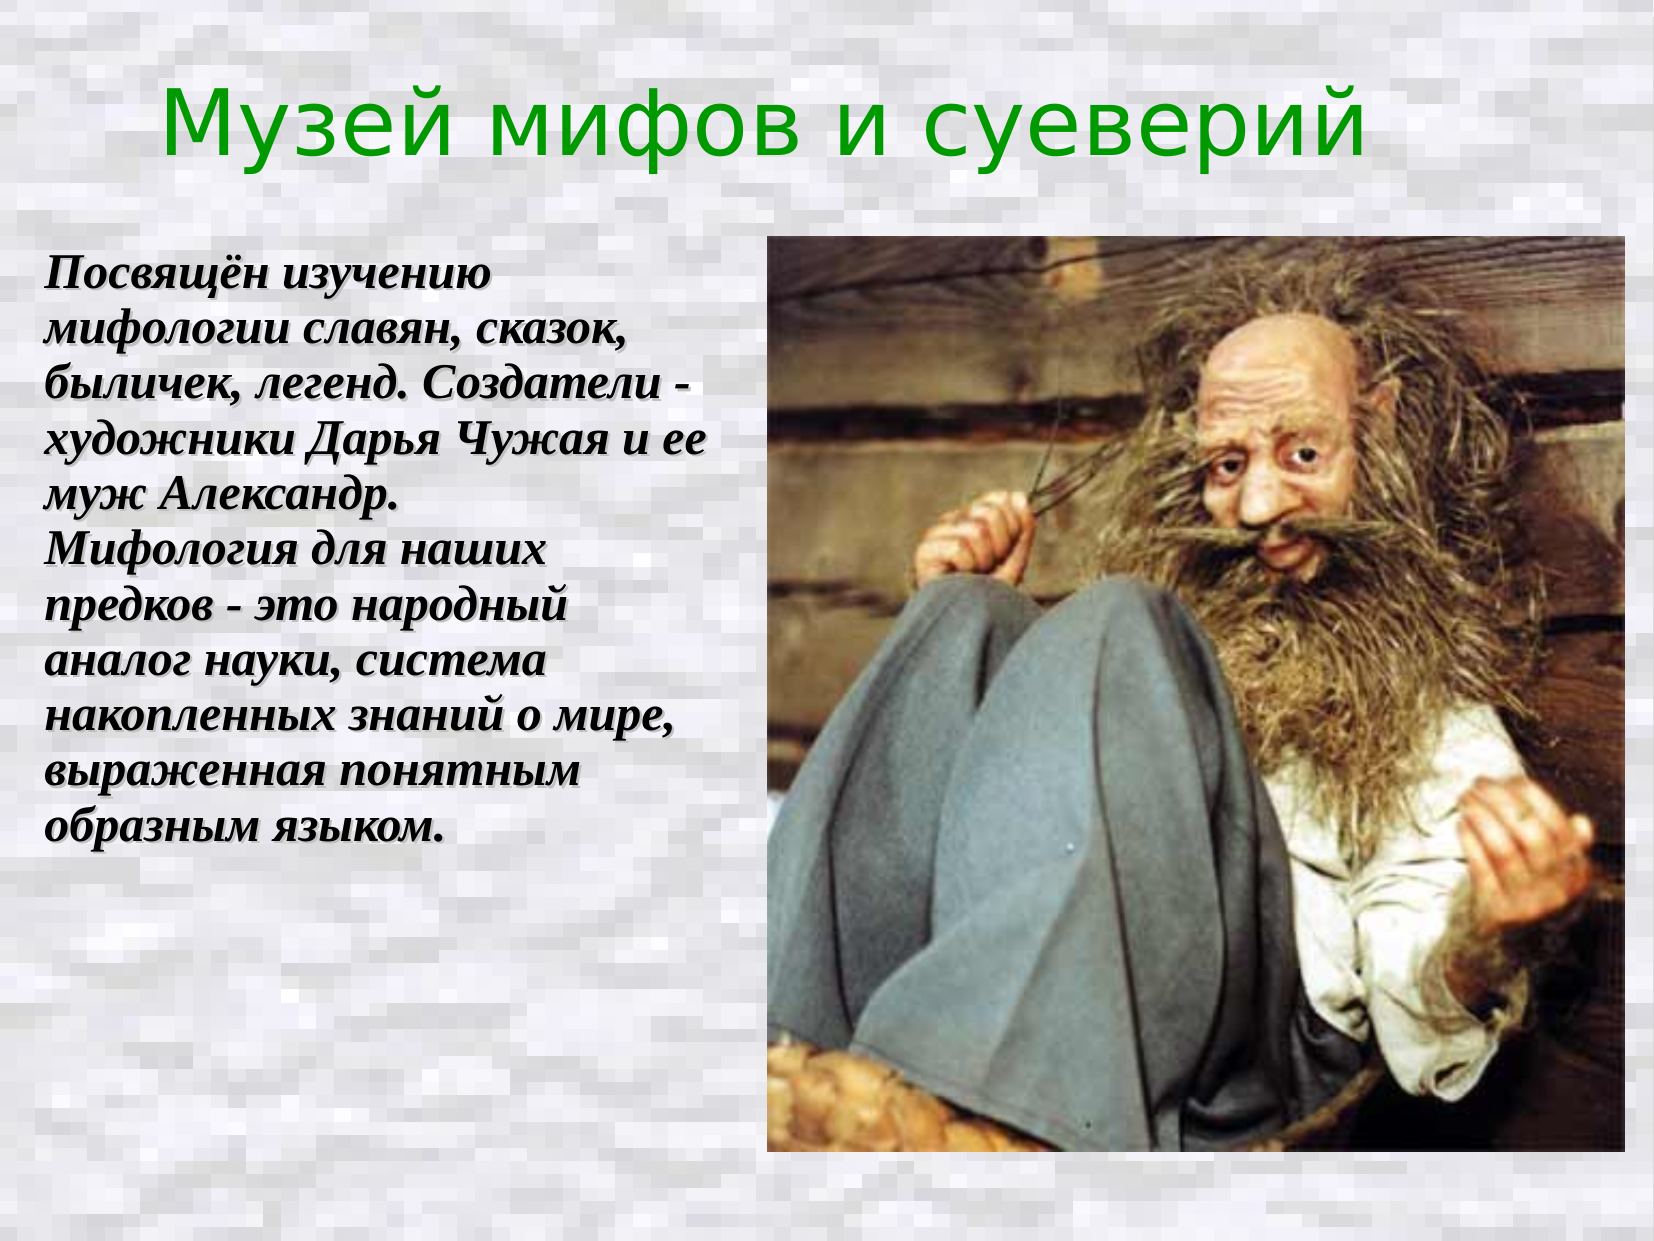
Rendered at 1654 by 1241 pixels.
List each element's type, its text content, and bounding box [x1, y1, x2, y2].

picture [0, 0, 1654, 1241]
title Музей мифов и суеверий [142, 29, 1418, 218]
text_box Посвящён изучению мифологии славян, сказок, быличек, легенд. Создатели - художники Дарья Чужая и ее муж Александр. Мифология для наших предков - это народный аналог науки, система накопленных знаний о мире, выраженная понятным образным языком. [29, 236, 739, 947]
